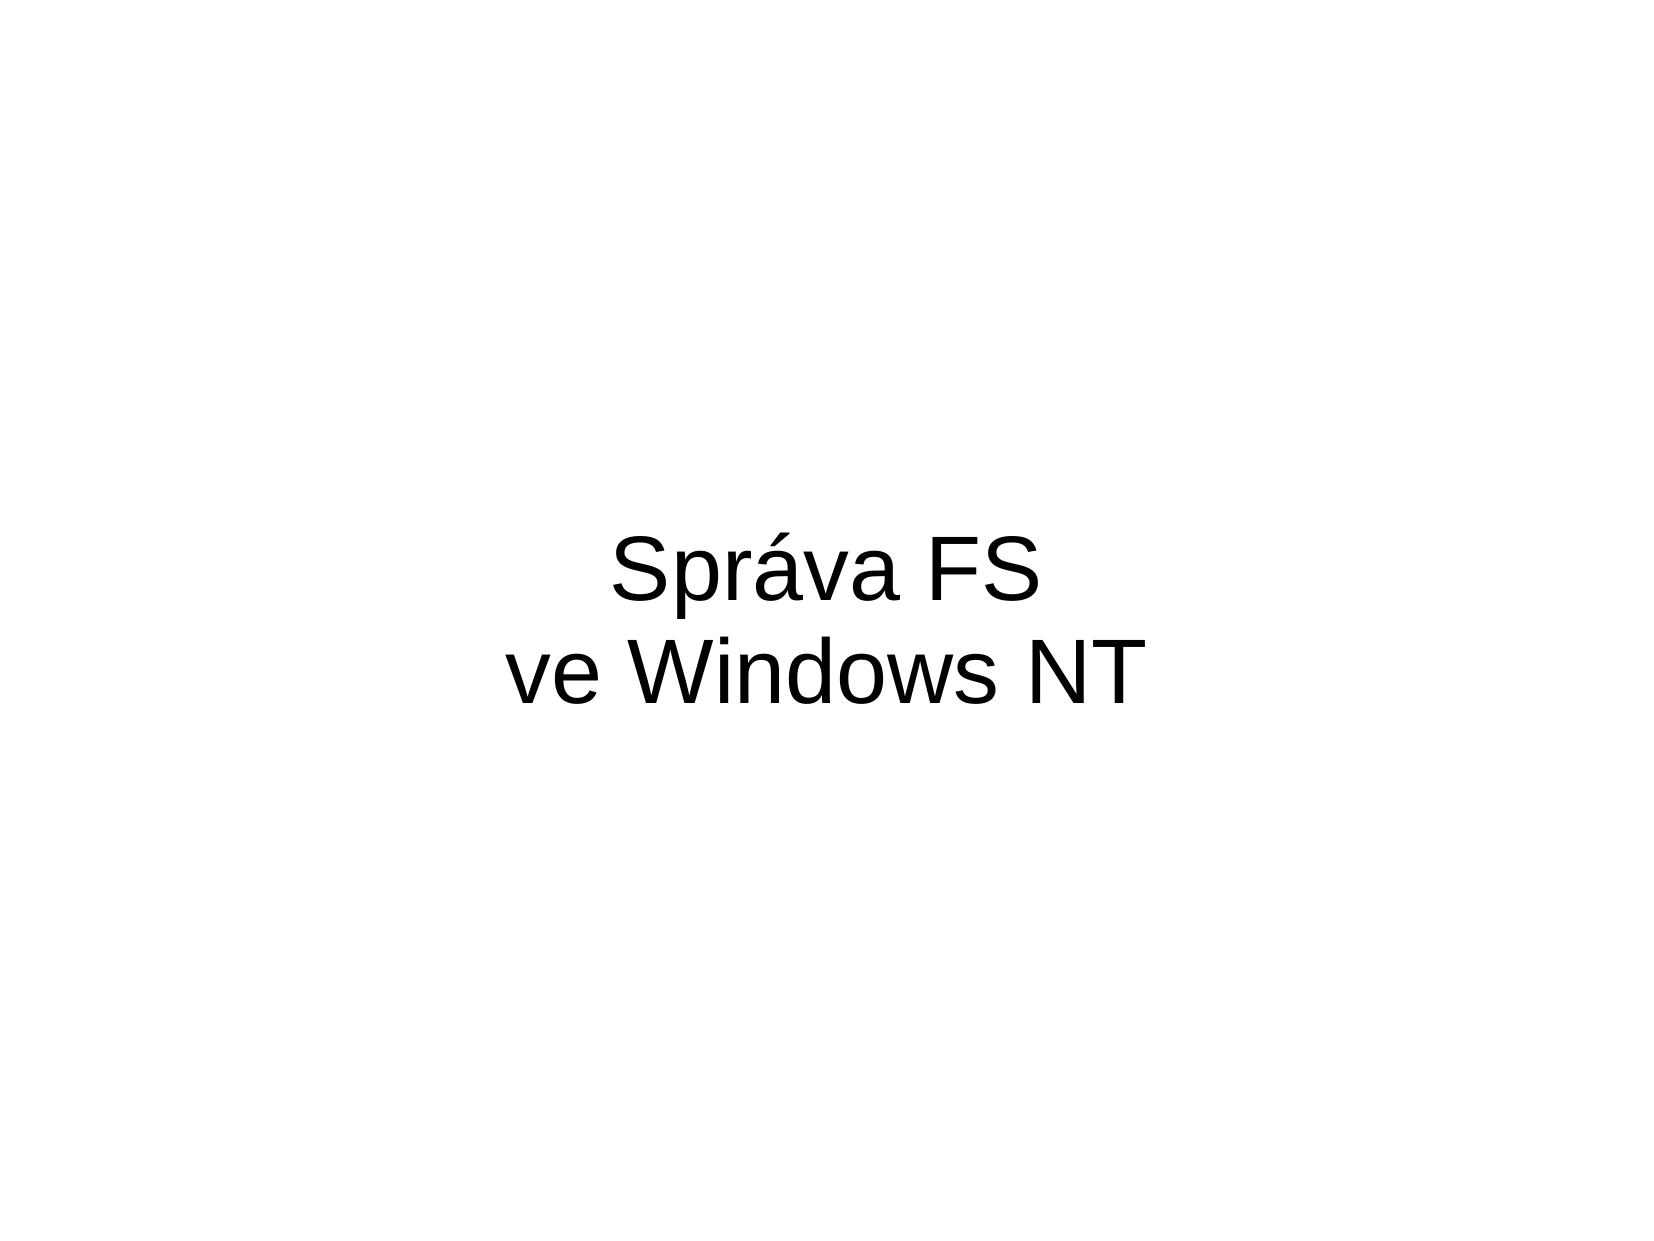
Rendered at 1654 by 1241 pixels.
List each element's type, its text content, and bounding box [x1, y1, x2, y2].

title Správa FS ve Windows NT [82, 516, 1571, 724]
